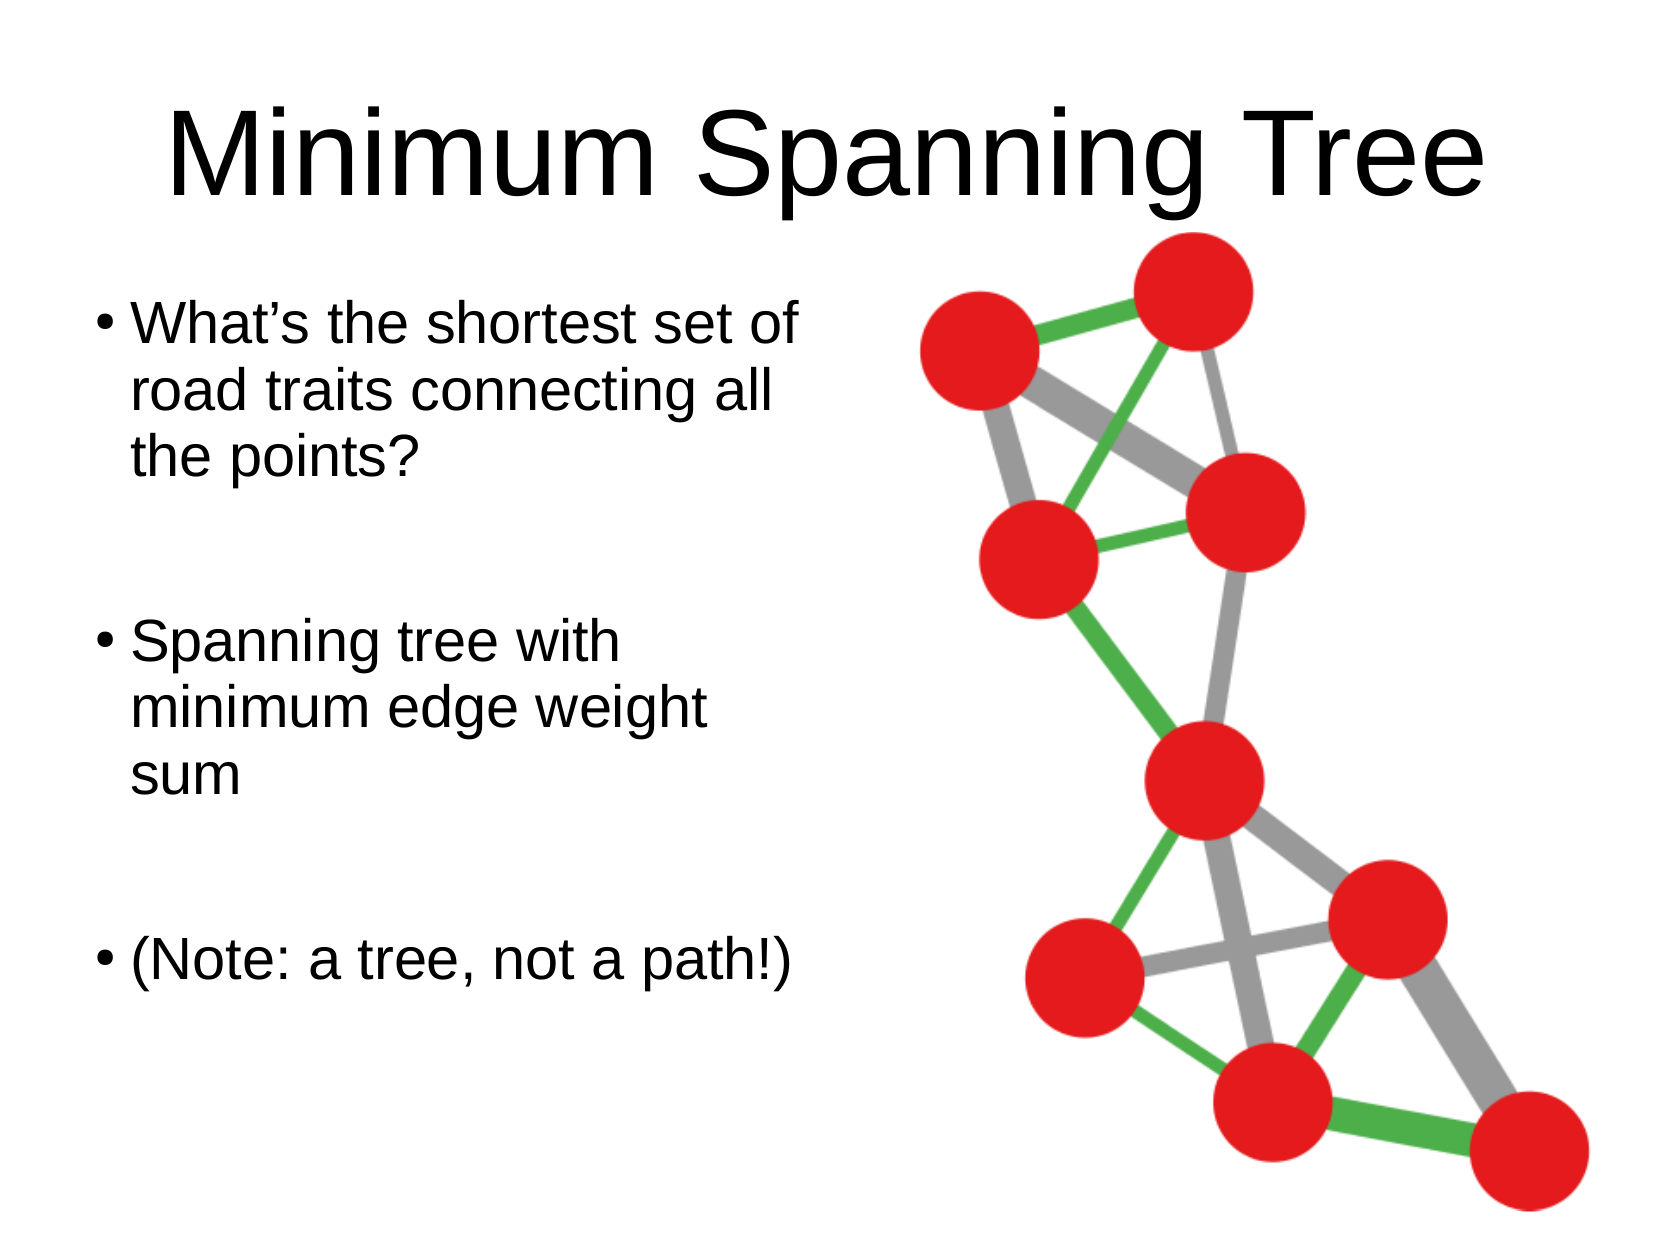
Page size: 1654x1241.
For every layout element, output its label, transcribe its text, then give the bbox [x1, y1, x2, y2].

picture [919, 232, 1591, 1212]
list What’s the shortest set of road traits connecting all the points? Spanning tree with minimum edge weight sum (Note: a tree, not a path!) [82, 290, 809, 1010]
title Minimum Spanning Tree [82, 49, 1571, 257]
